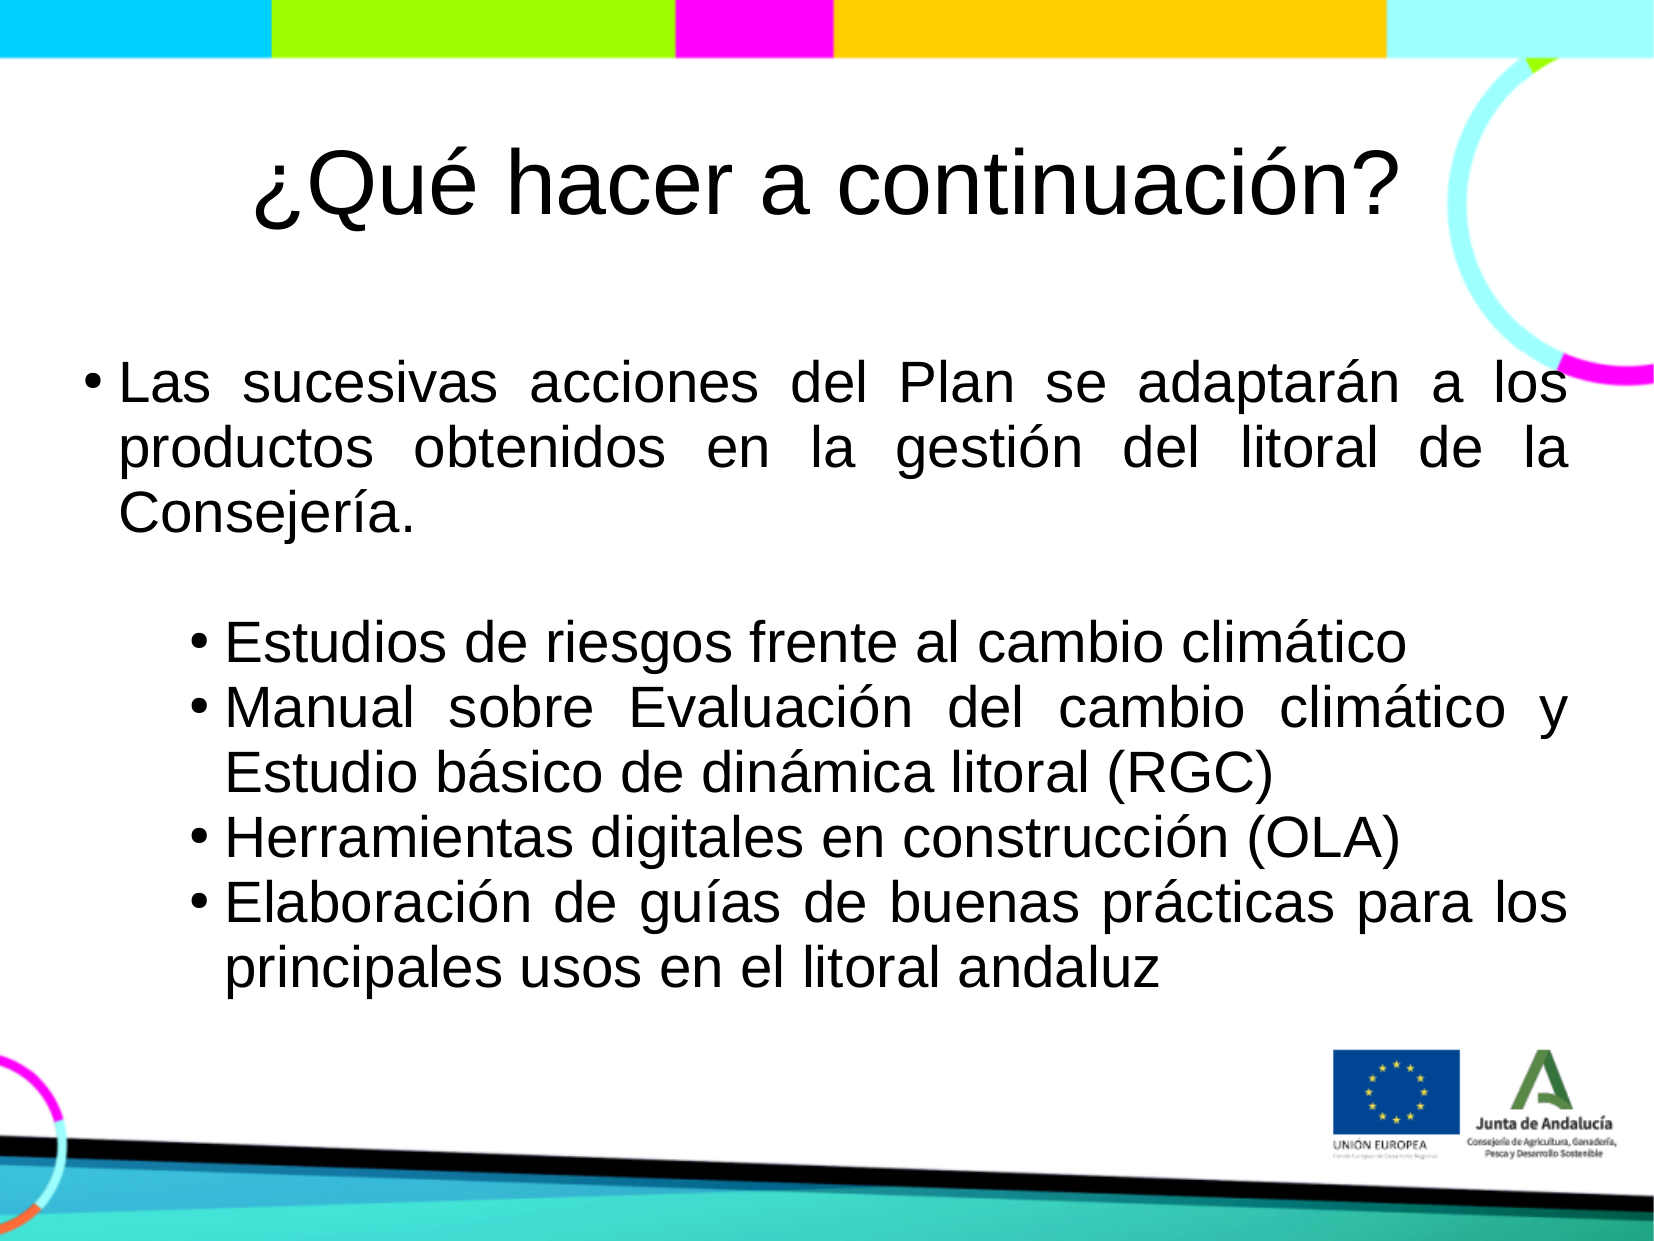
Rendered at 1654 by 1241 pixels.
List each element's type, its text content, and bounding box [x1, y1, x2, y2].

title ¿Qué hacer a continuación? [82, 78, 1571, 287]
text_box Las sucesivas acciones del Plan se adaptarán a los productos obtenidos en la gestión del litoral de la Consejería. Estudios de riesgos frente al cambio climático Manual sobre Evaluación del cambio climático y Estudio básico de dinámica litoral (RGC) Herramientas digitales en construcción (OLA) Elaboración de guías de buenas prácticas para los principales usos en el litoral andaluz [82, 312, 1571, 1038]
